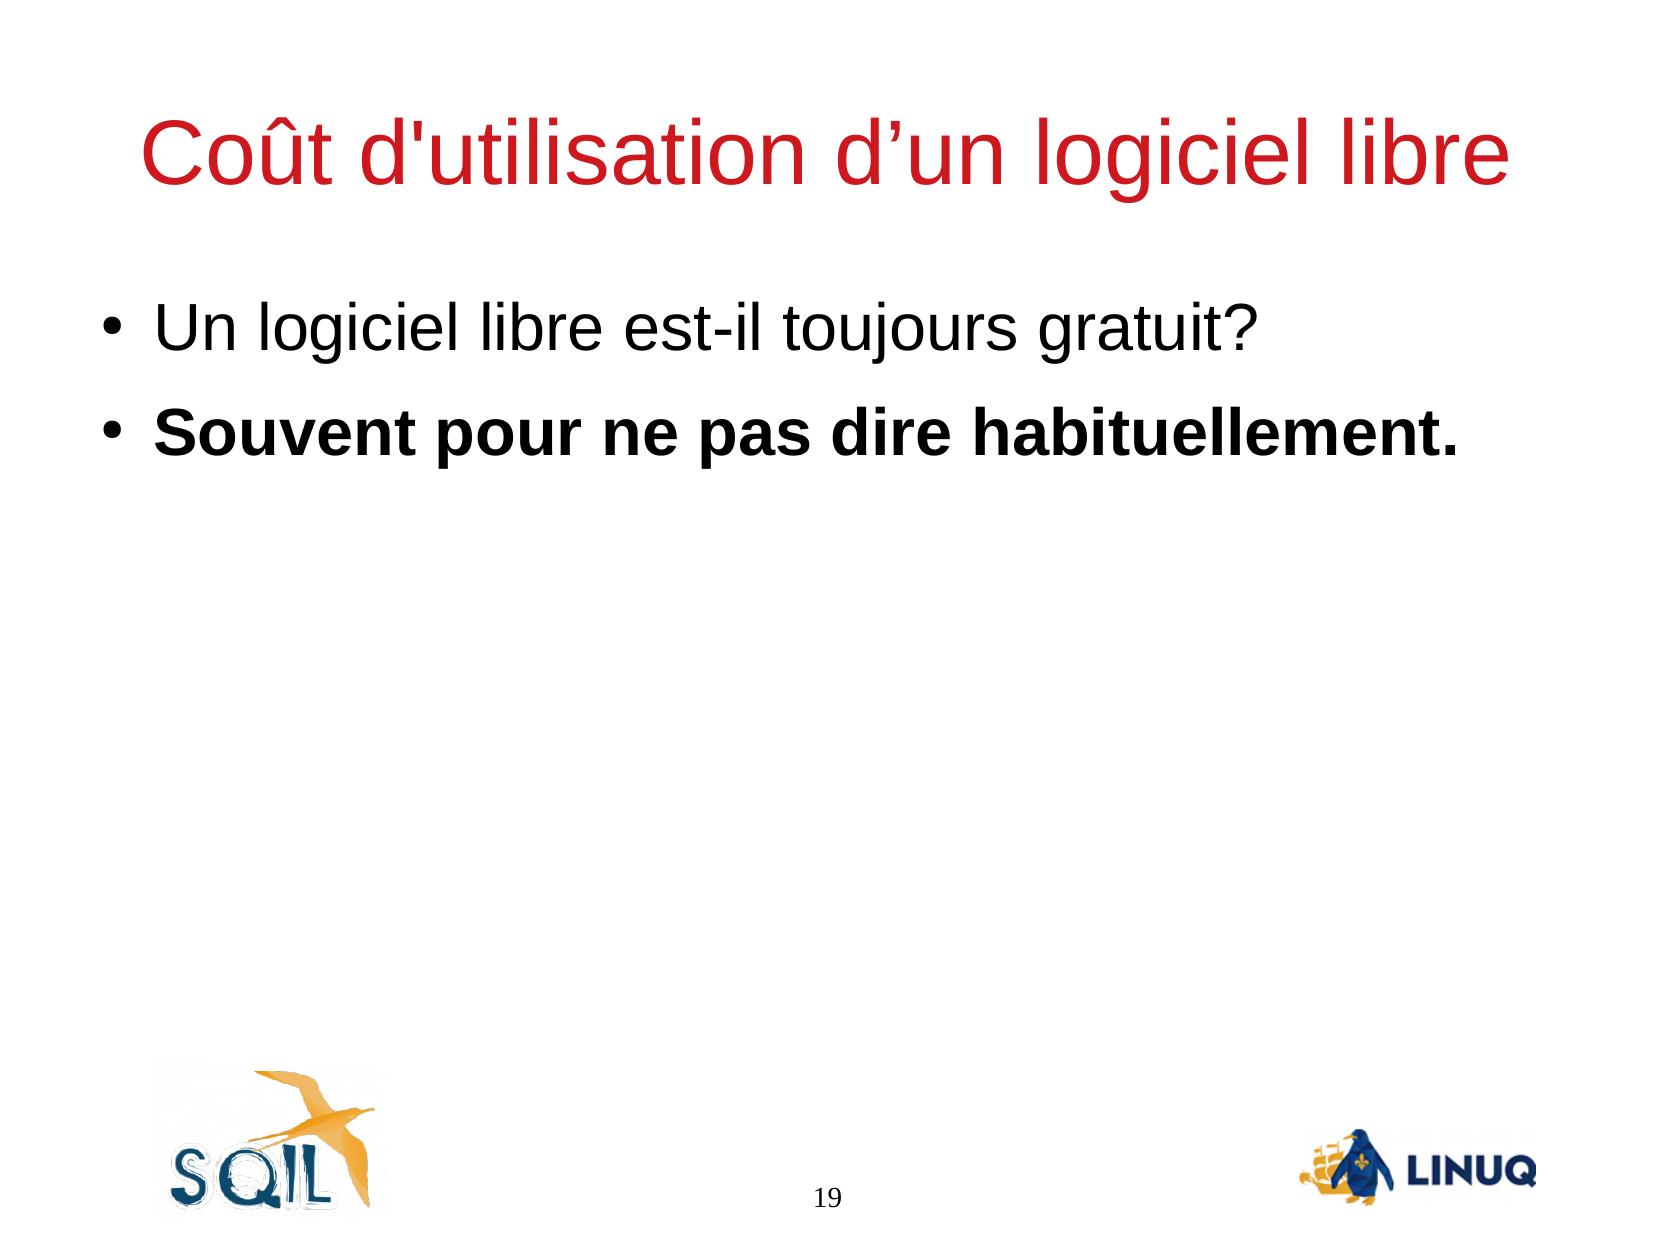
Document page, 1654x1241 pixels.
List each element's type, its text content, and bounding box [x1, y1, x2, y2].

list Un logiciel libre est-il toujours gratuit? Souvent pour ne pas dire habituellement. [82, 290, 1571, 1010]
title Coût d'utilisation d’un logiciel libre [82, 49, 1571, 257]
picture [1299, 1129, 1536, 1206]
picture [153, 1060, 390, 1220]
